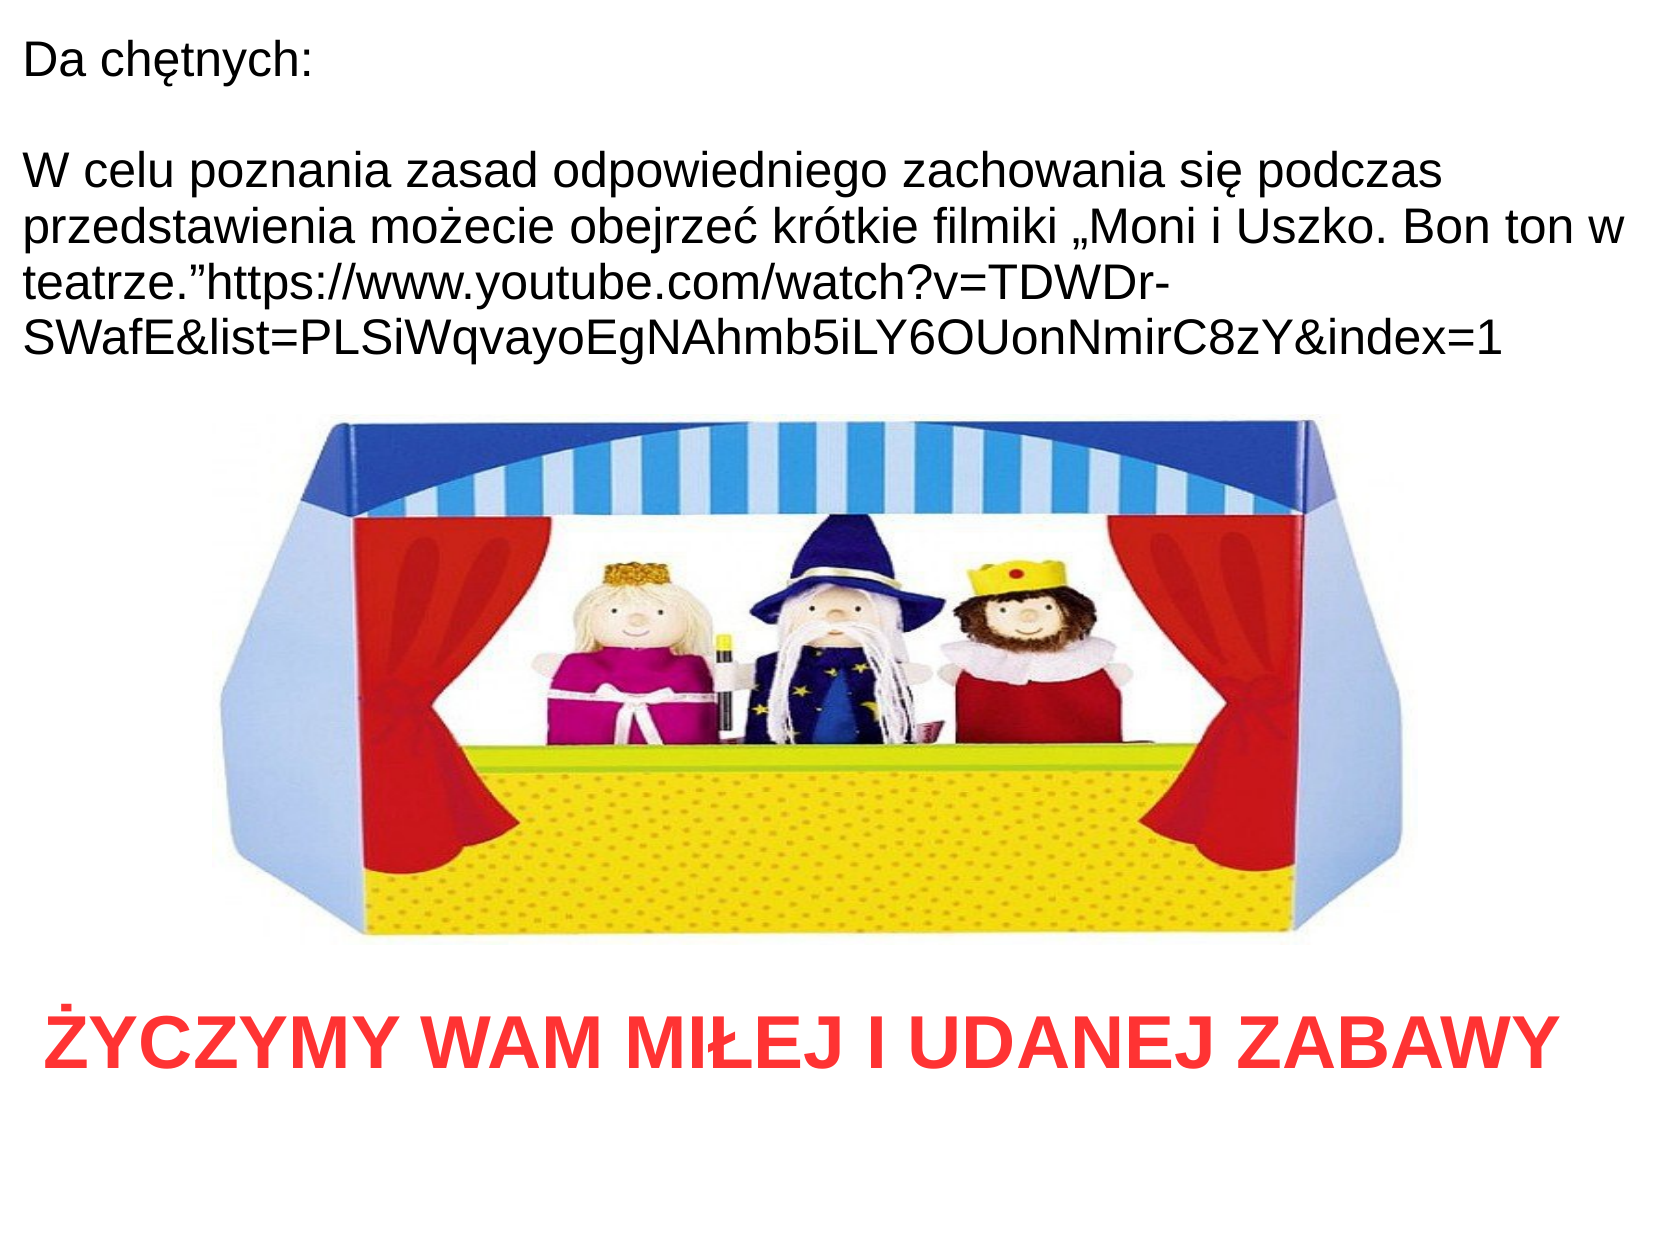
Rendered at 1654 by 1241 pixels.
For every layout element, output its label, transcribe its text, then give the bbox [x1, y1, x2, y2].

picture [212, 414, 1418, 945]
text_box ŻYCZYMY WAM MIŁEJ I UDANEJ ZABAWY [23, 909, 1583, 1093]
text_box Da chętnych: W celu poznania zasad odpowiedniego zachowania się podczas przedstawienia możecie obejrzeć krótkie filmiki „Moni i Uszko. Bon ton w teatrze.”https://www.youtube.com/watch?v=TDWDr-SWafE&list=PLSiWqvayoEgNAhmb5iLY6OUonNmirC8zY&index=1 [7, 23, 1654, 438]
